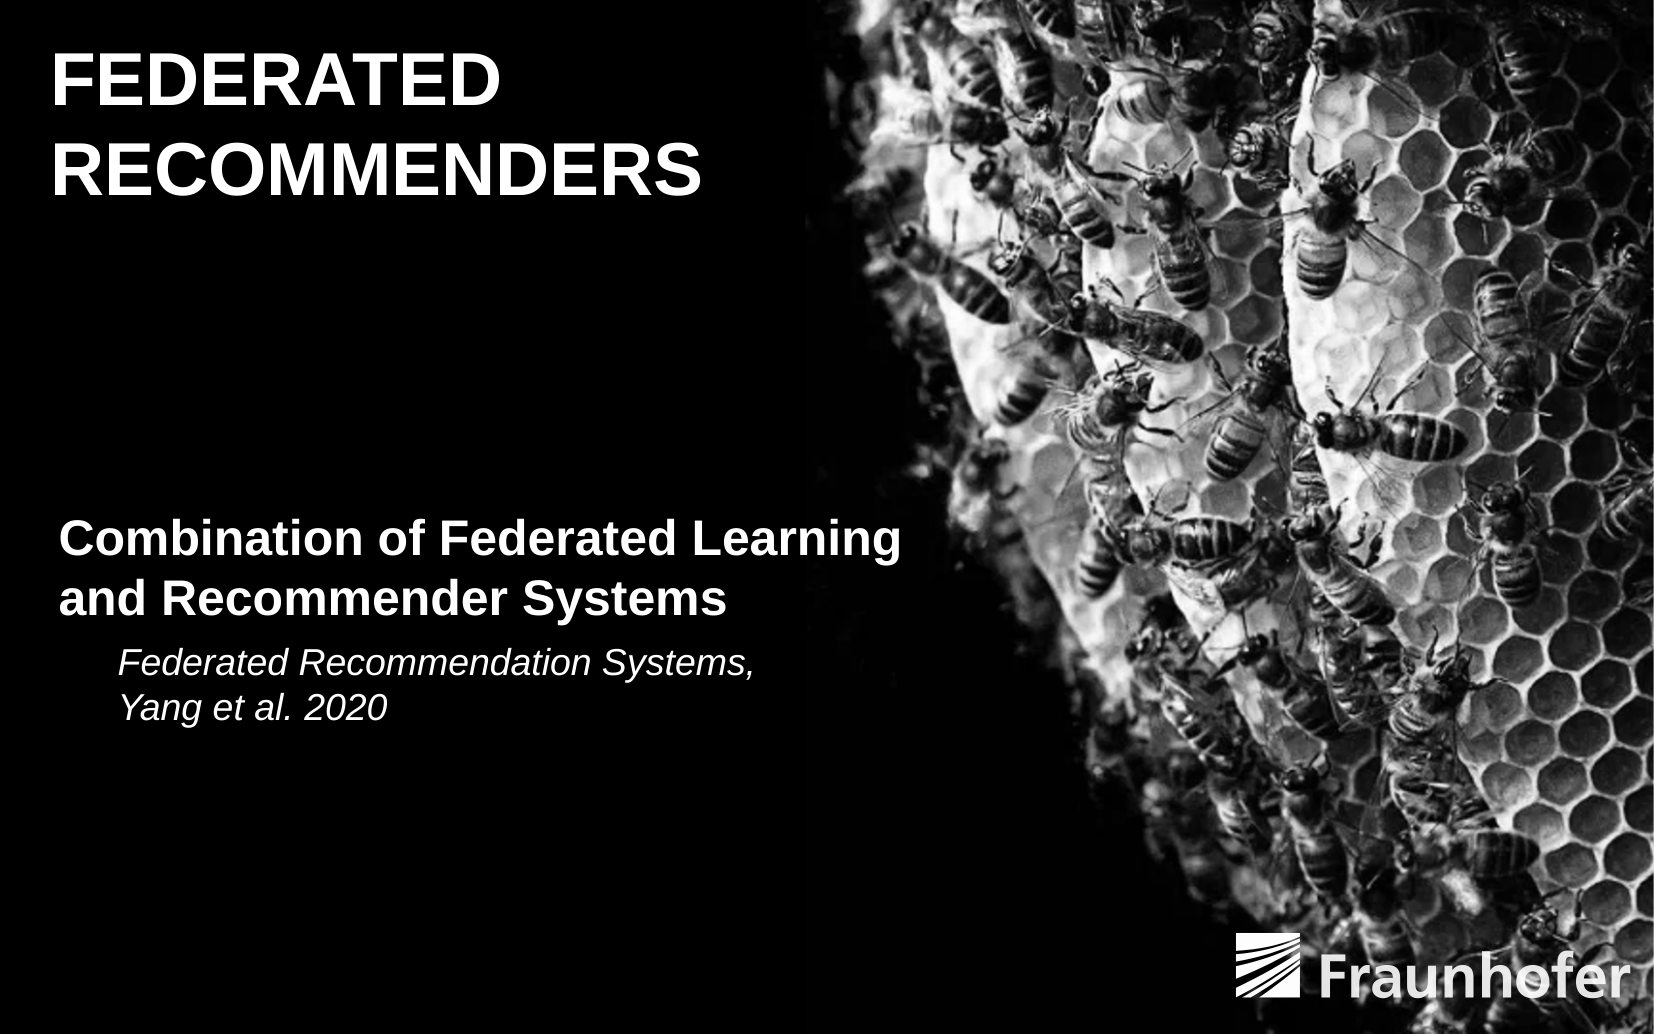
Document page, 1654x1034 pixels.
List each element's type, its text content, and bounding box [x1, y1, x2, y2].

list Combination of Federated Learning and Recommender Systems Federated Recommendation Systems, Yang et al. 2020 [58, 312, 928, 921]
title FEDERATED RECOMMENDERS [49, 34, 1613, 207]
picture [0, 0, 1654, 1034]
